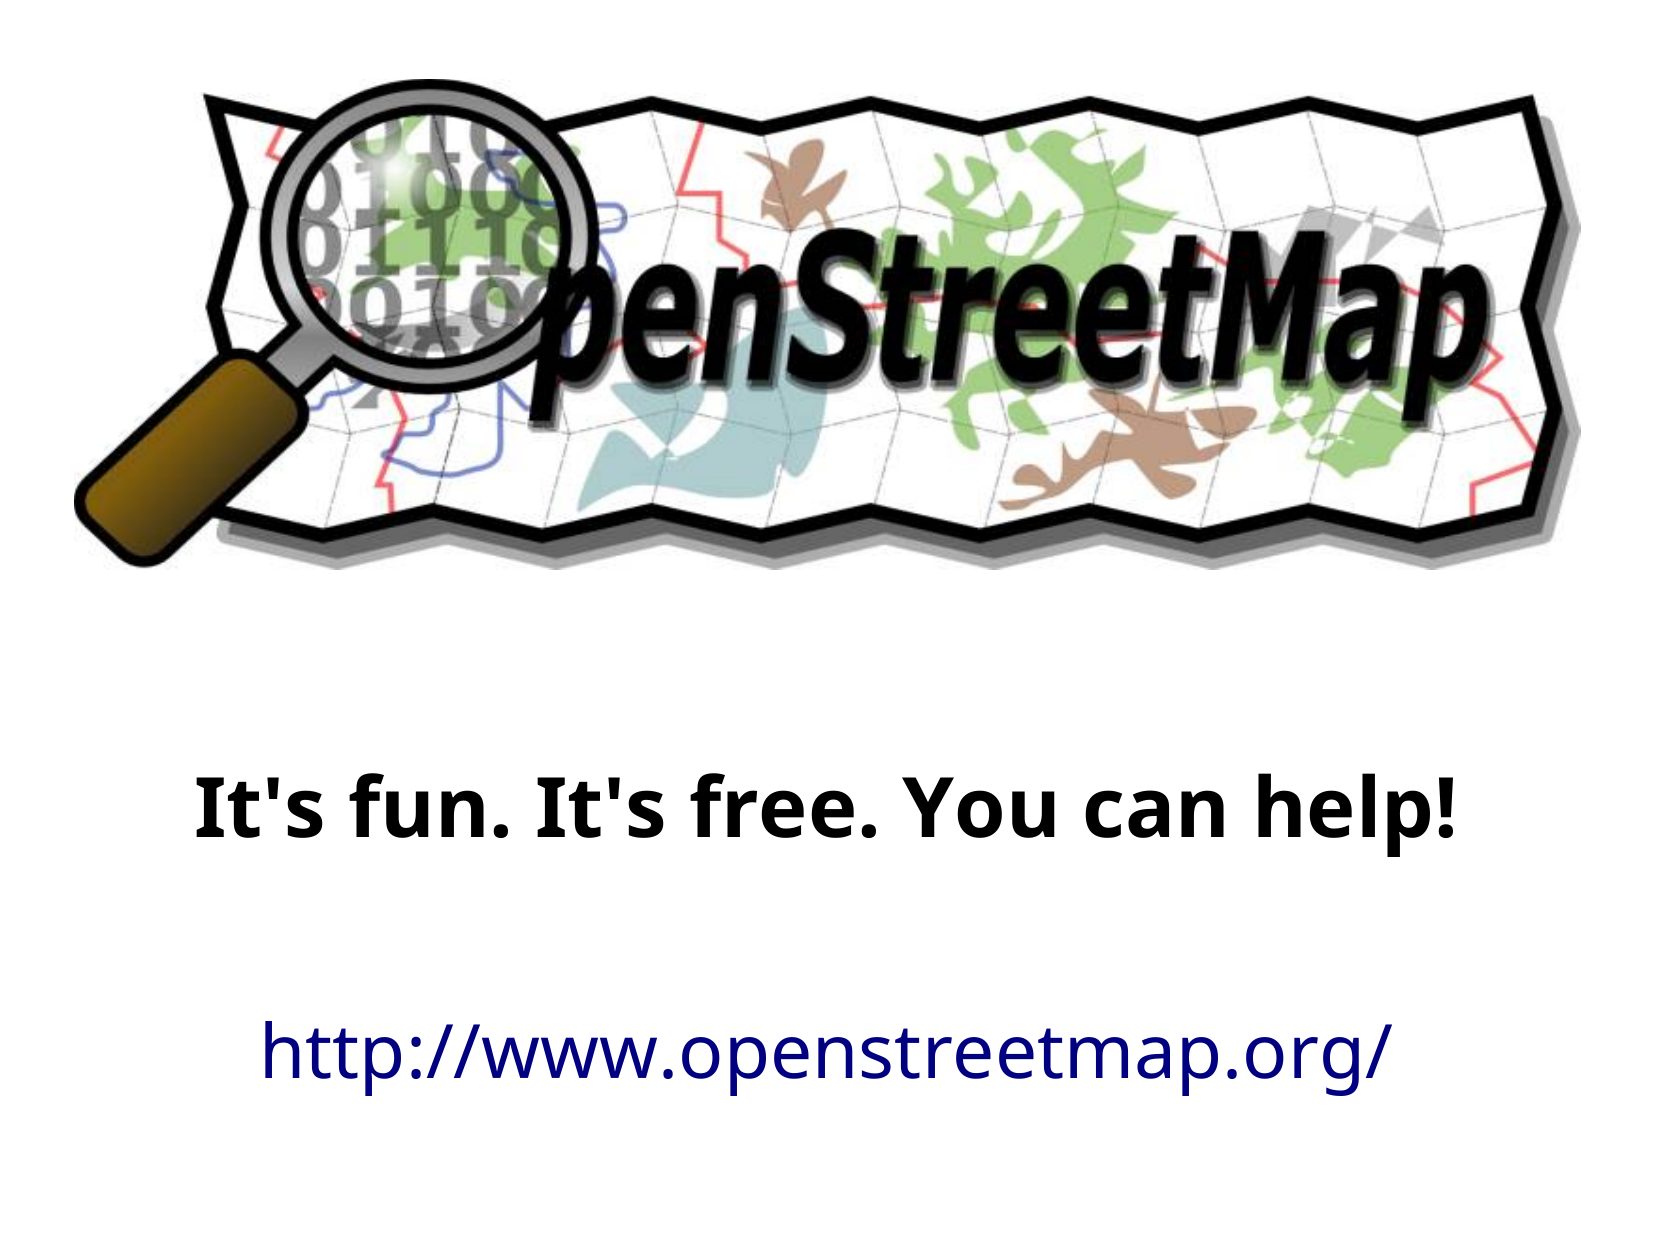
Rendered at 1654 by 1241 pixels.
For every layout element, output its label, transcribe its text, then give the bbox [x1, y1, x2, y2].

text_box It's fun. It's free. You can help! http://www.openstreetmap.org/ [0, 741, 1654, 1057]
picture [74, 79, 1581, 570]
